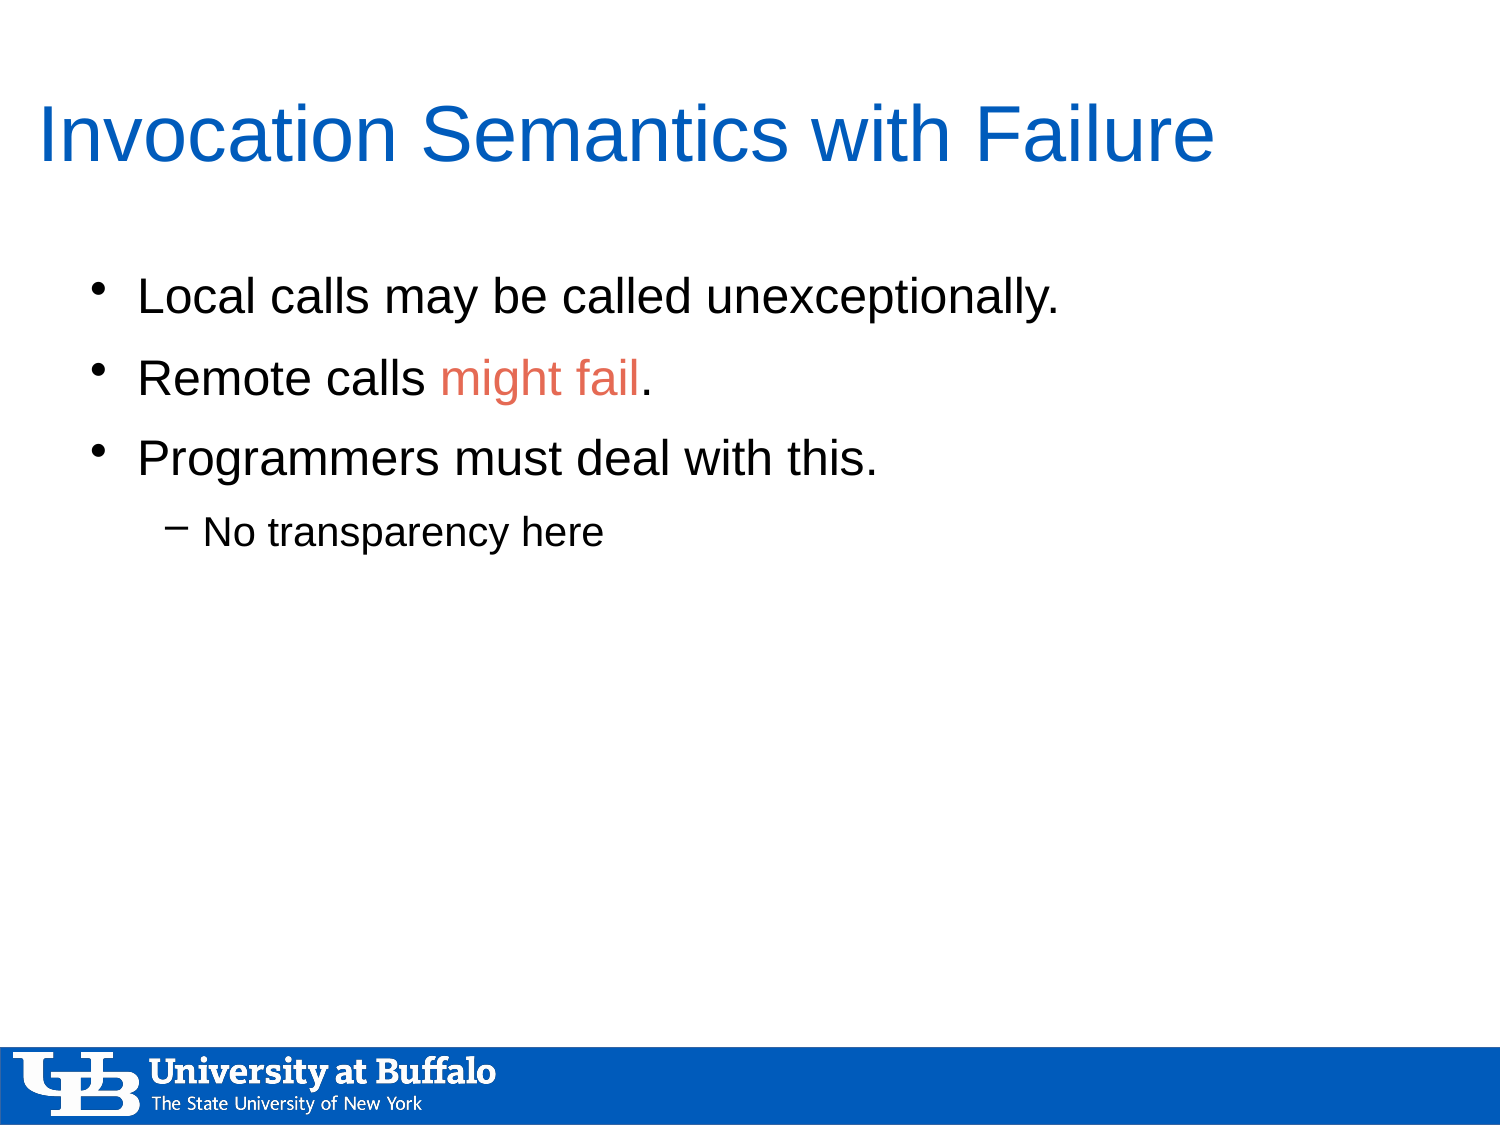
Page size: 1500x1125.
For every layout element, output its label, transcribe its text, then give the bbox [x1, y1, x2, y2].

title Invocation Semantics with Failure [37, 40, 1388, 228]
list Local calls may be called unexceptionally. Remote calls might fail. Programmers must deal with this. No transparency here [75, 263, 1425, 916]
picture [13, 1052, 496, 1116]
